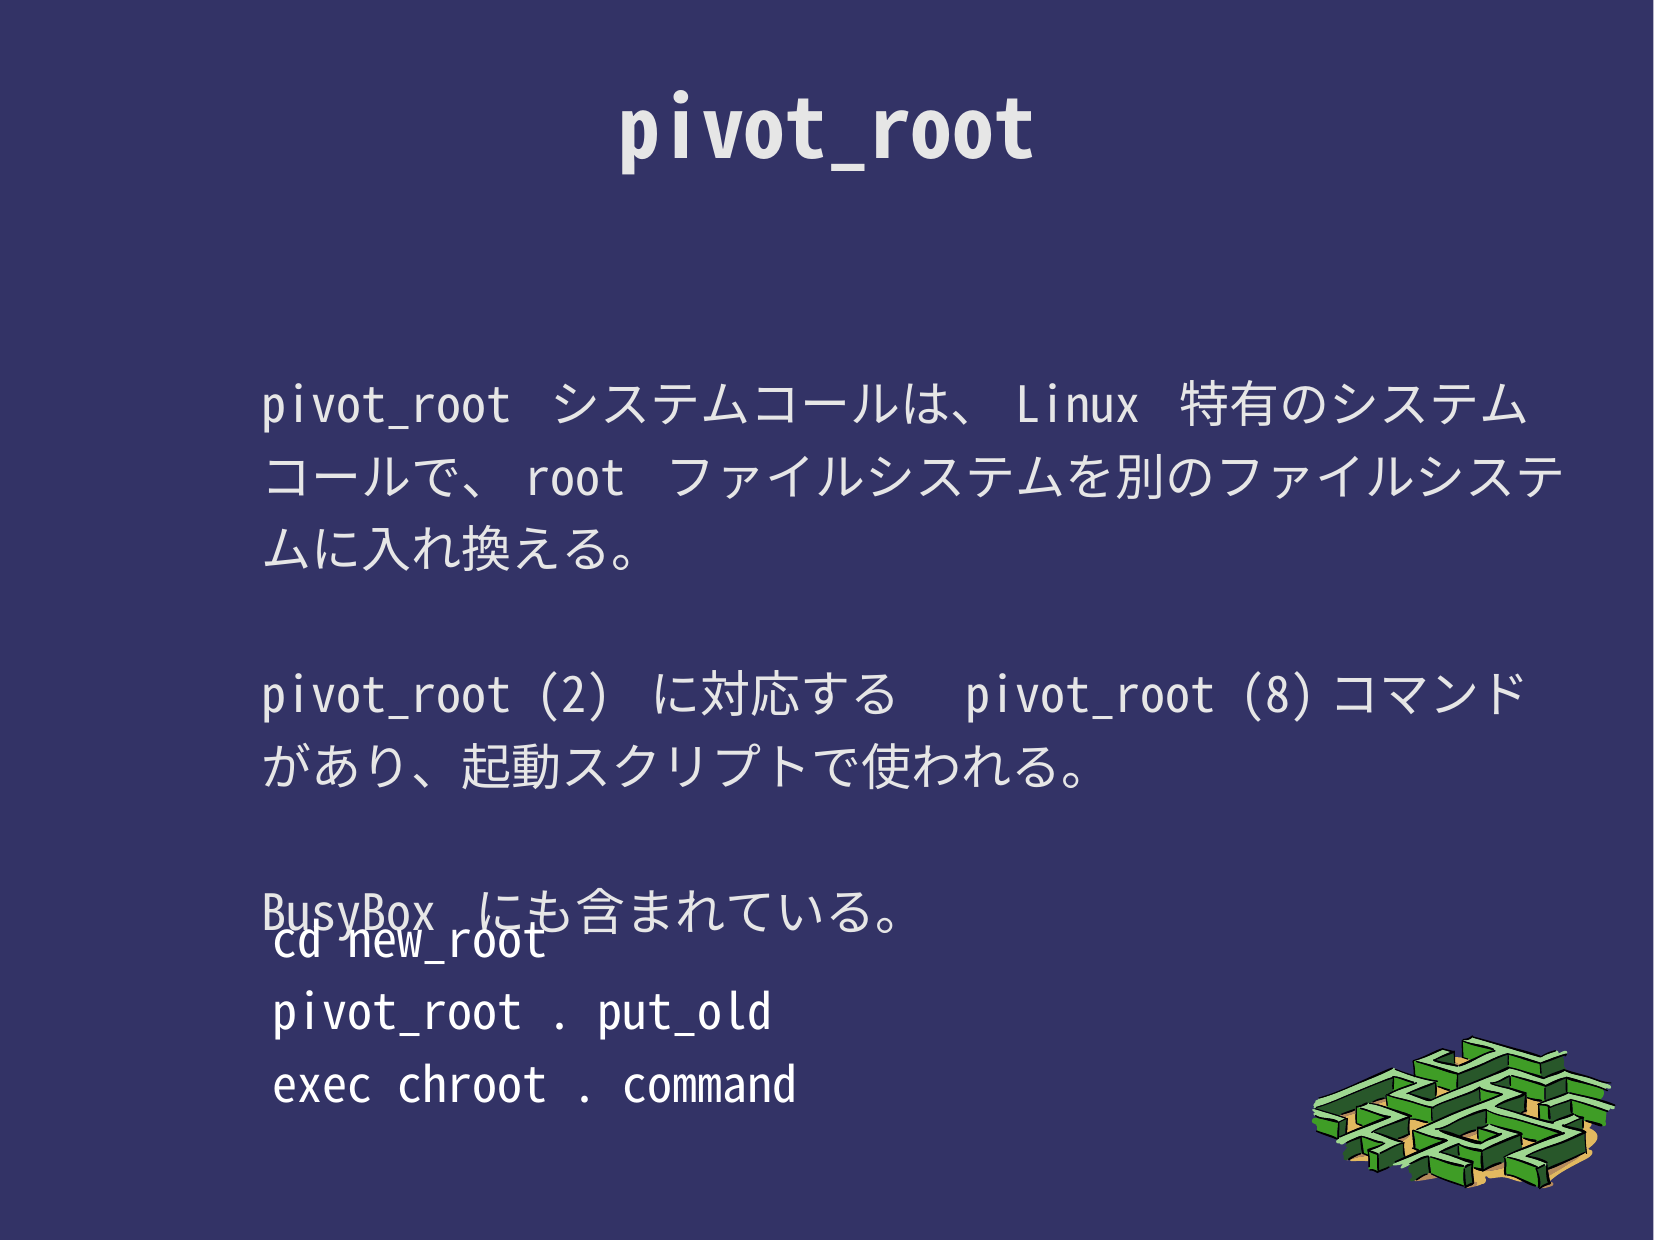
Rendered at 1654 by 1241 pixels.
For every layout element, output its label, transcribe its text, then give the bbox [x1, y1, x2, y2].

list pivot_root システムコールは、Linux 特有のシステムコールで、root ファイルシステムを別のファイルシステムに入れ換える。 pivot_root (2) に対応する pivot_root (8)コマンドがあり、起動スクリプトで使われる。 BusyBox にも含まれている。 [178, 364, 1570, 1147]
title pivot_root [121, 19, 1534, 227]
text_box cd new_root pivot_root . put_old exec chroot . command [272, 899, 798, 1063]
